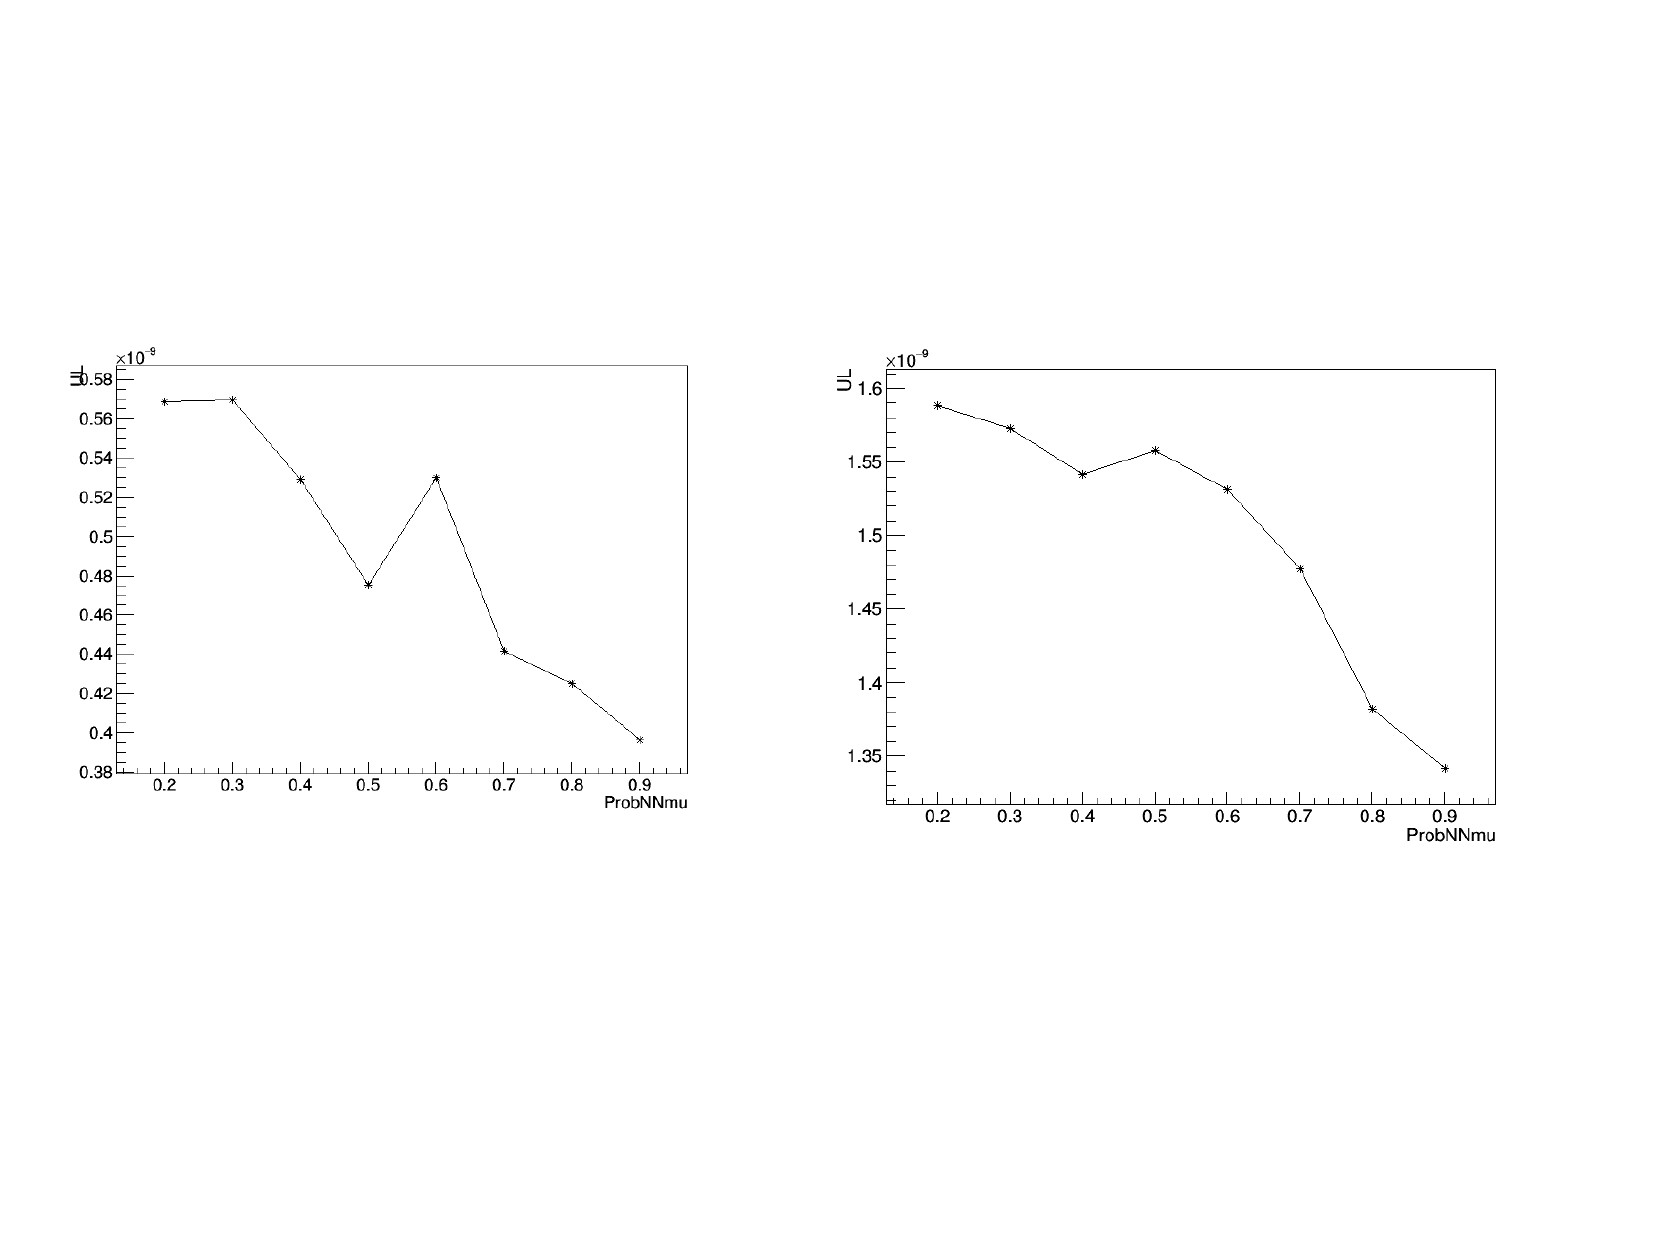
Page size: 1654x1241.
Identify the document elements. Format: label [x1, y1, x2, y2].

picture [810, 314, 1571, 860]
picture [45, 314, 758, 826]
